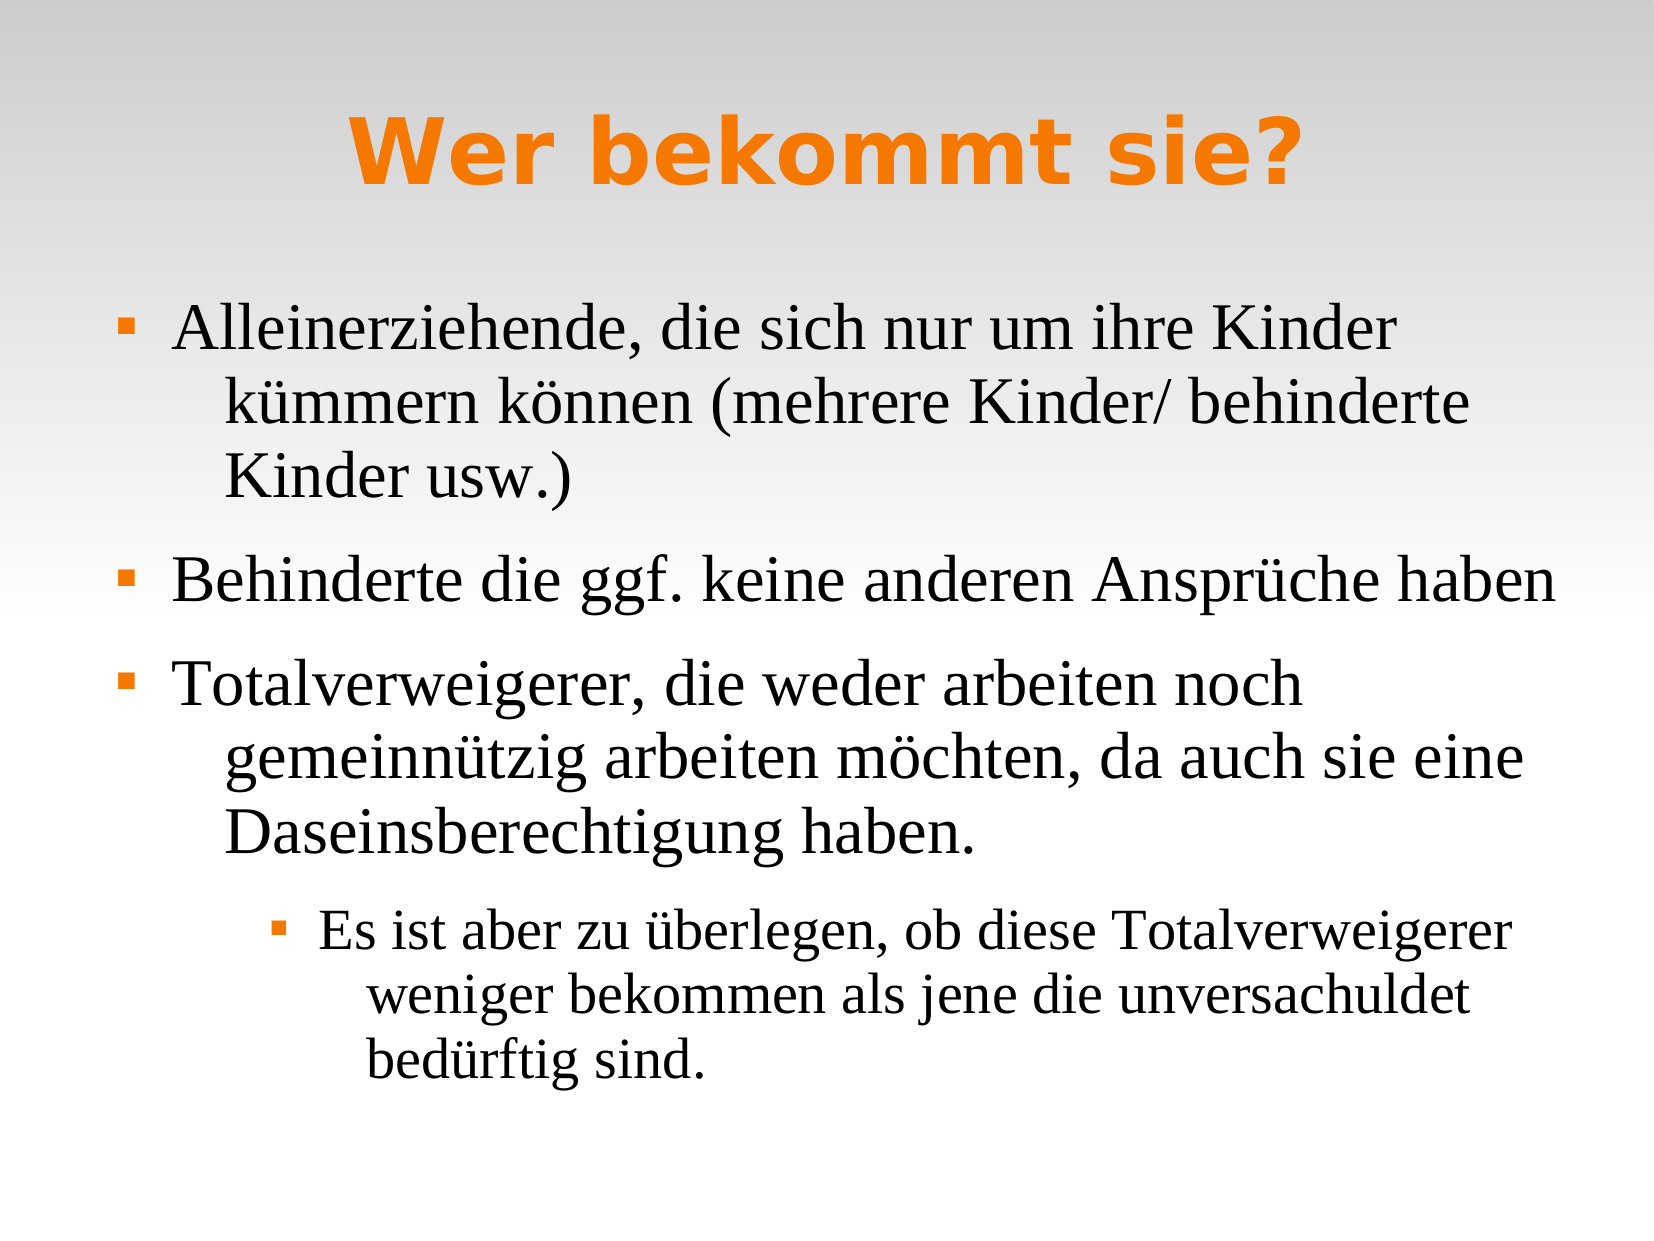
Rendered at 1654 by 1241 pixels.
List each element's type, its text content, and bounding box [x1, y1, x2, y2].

title Wer bekommt sie? [82, 56, 1571, 250]
list Alleinerziehende, die sich nur um ihre Kinder kümmern können (mehrere Kinder/ behinderte Kinder usw.) Behinderte die ggf. keine anderen Ansprüche haben Totalverweigerer, die weder arbeiten noch gemeinnützig arbeiten möchten, da auch sie eine Daseinsberechtigung haben. Es ist aber zu überlegen, ob diese Totalverweigerer weniger bekommen als jene die unversachuldet bedürftig sind. [82, 290, 1571, 1156]
